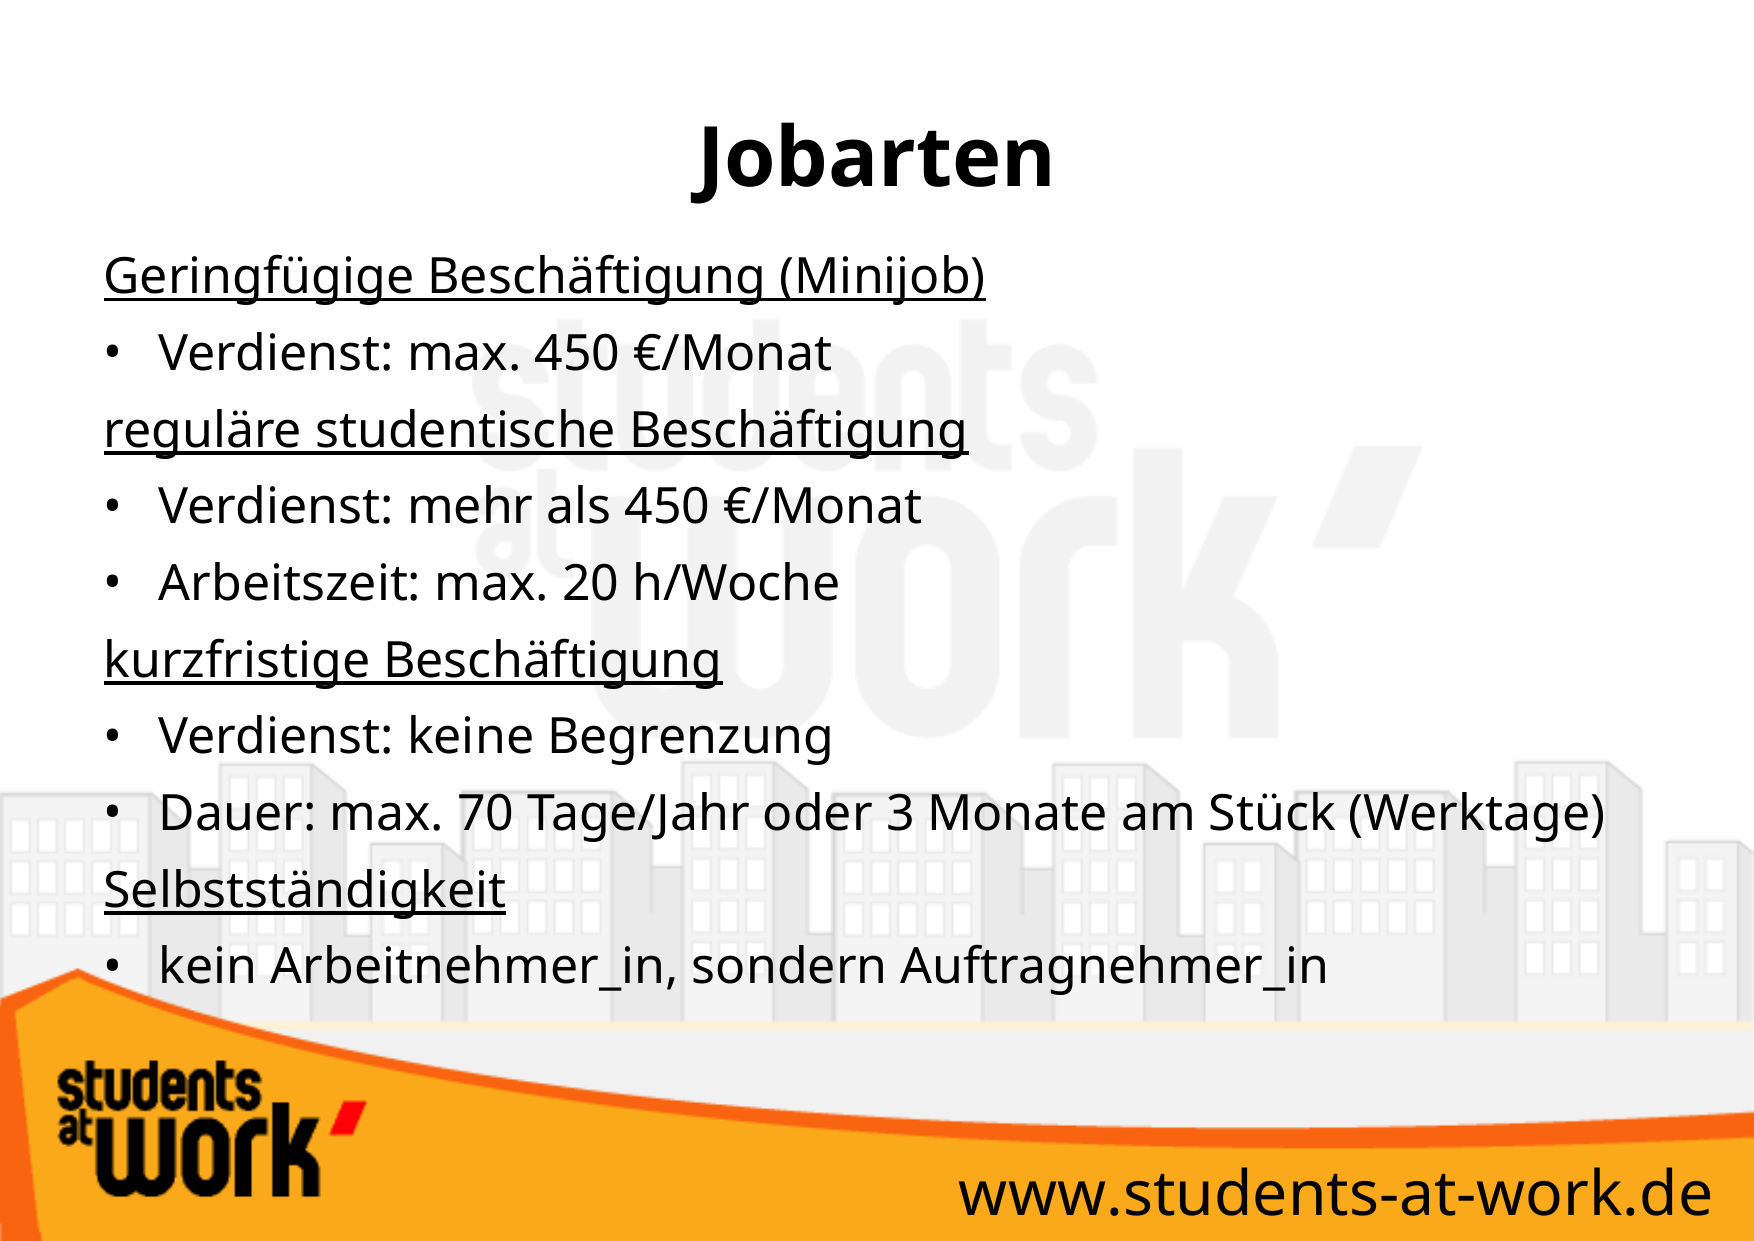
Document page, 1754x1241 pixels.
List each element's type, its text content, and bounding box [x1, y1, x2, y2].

picture [0, 0, 1754, 1241]
text_box www.students-at-work.de [944, 1145, 1730, 1236]
list Geringfügige Beschäftigung (Minijob) Verdienst: max. 450 €/Monat reguläre studentische Beschäftigung Verdienst: mehr als 450 €/Monat Arbeitszeit: max. 20 h/Woche kurzfristige Beschäftigung Verdienst: keine Begrenzung Dauer: max. 70 Tage/Jahr oder 3 Monate am Stück (Werktage) Selbstständigkeit kein Arbeitnehmer_in, sondern Auftragnehmer_in [87, 236, 1667, 1241]
title Jobarten [87, 49, 1667, 236]
